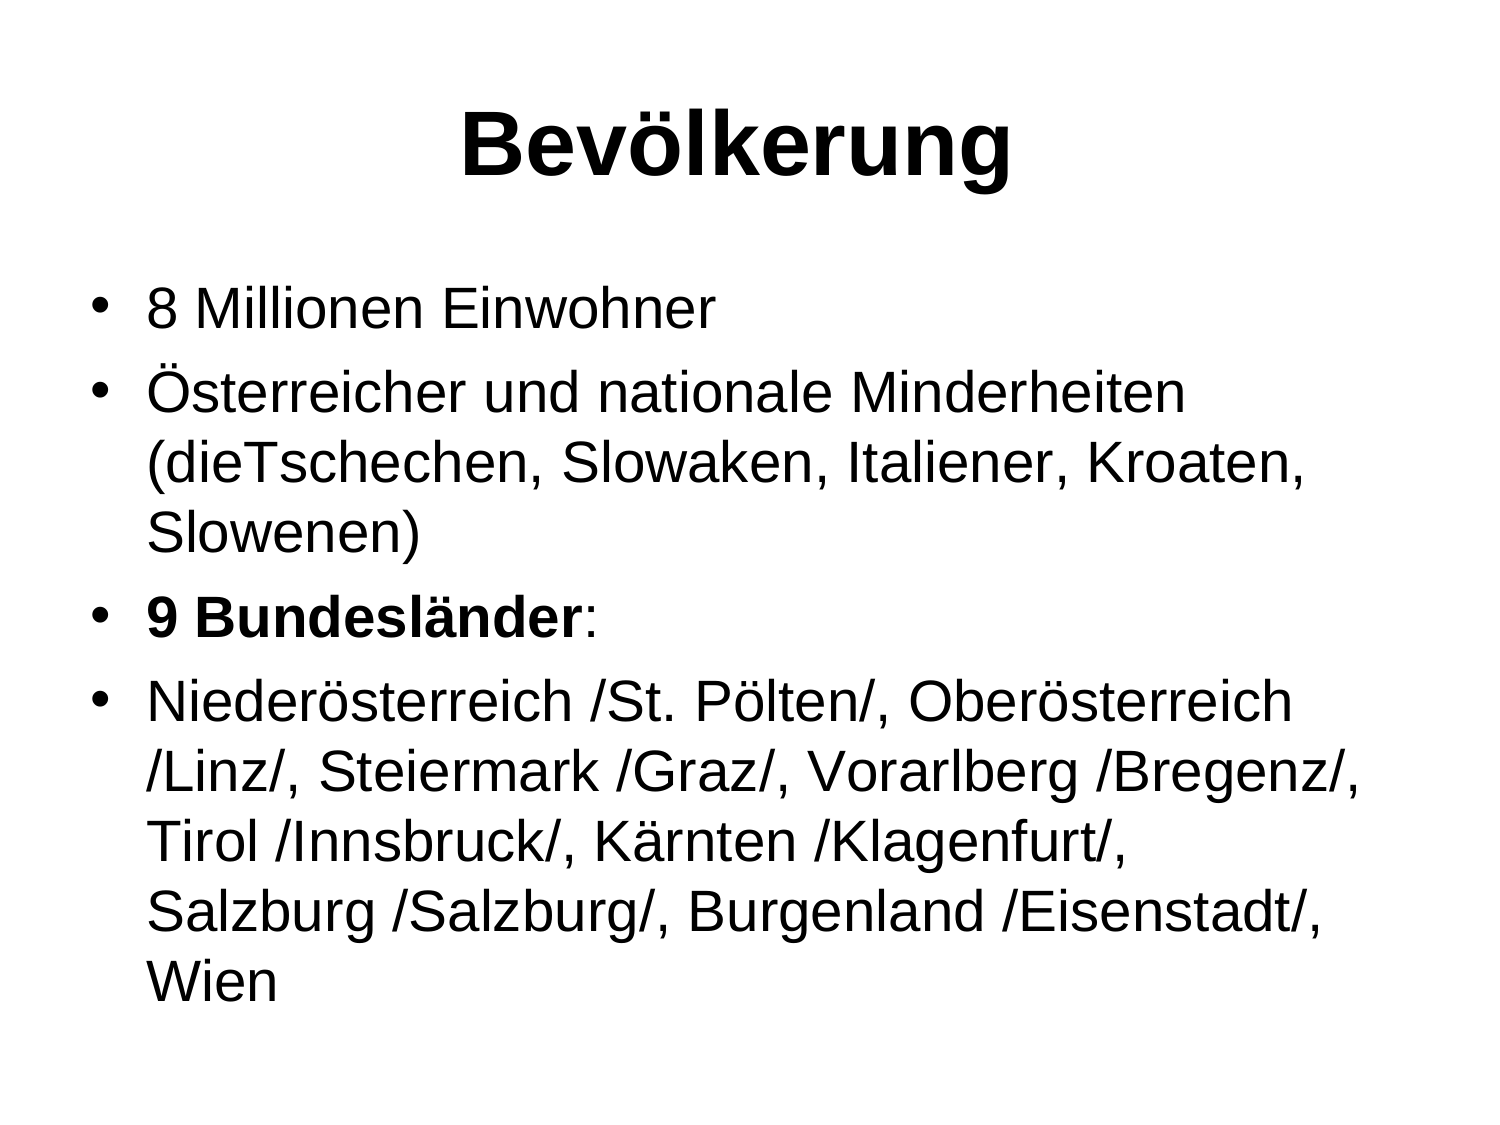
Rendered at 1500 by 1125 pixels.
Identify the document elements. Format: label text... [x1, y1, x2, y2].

list 8 Millionen Einwohner Österreicher und nationale Minderheiten (dieTschechen, Slowaken, Italiener, Kroaten, Slowenen) 9 Bundesländer: Niederösterreich /St. Pölten/, Oberösterreich /Linz/, Steiermark /Graz/, Vorarlberg /Bregenz/, Tirol /Innsbruck/, Kärnten /Klagenfurt/, Salzburg /Salzburg/, Burgenland /Eisenstadt/, Wien [75, 262, 1426, 1021]
title Bevölkerung [75, 45, 1426, 233]
